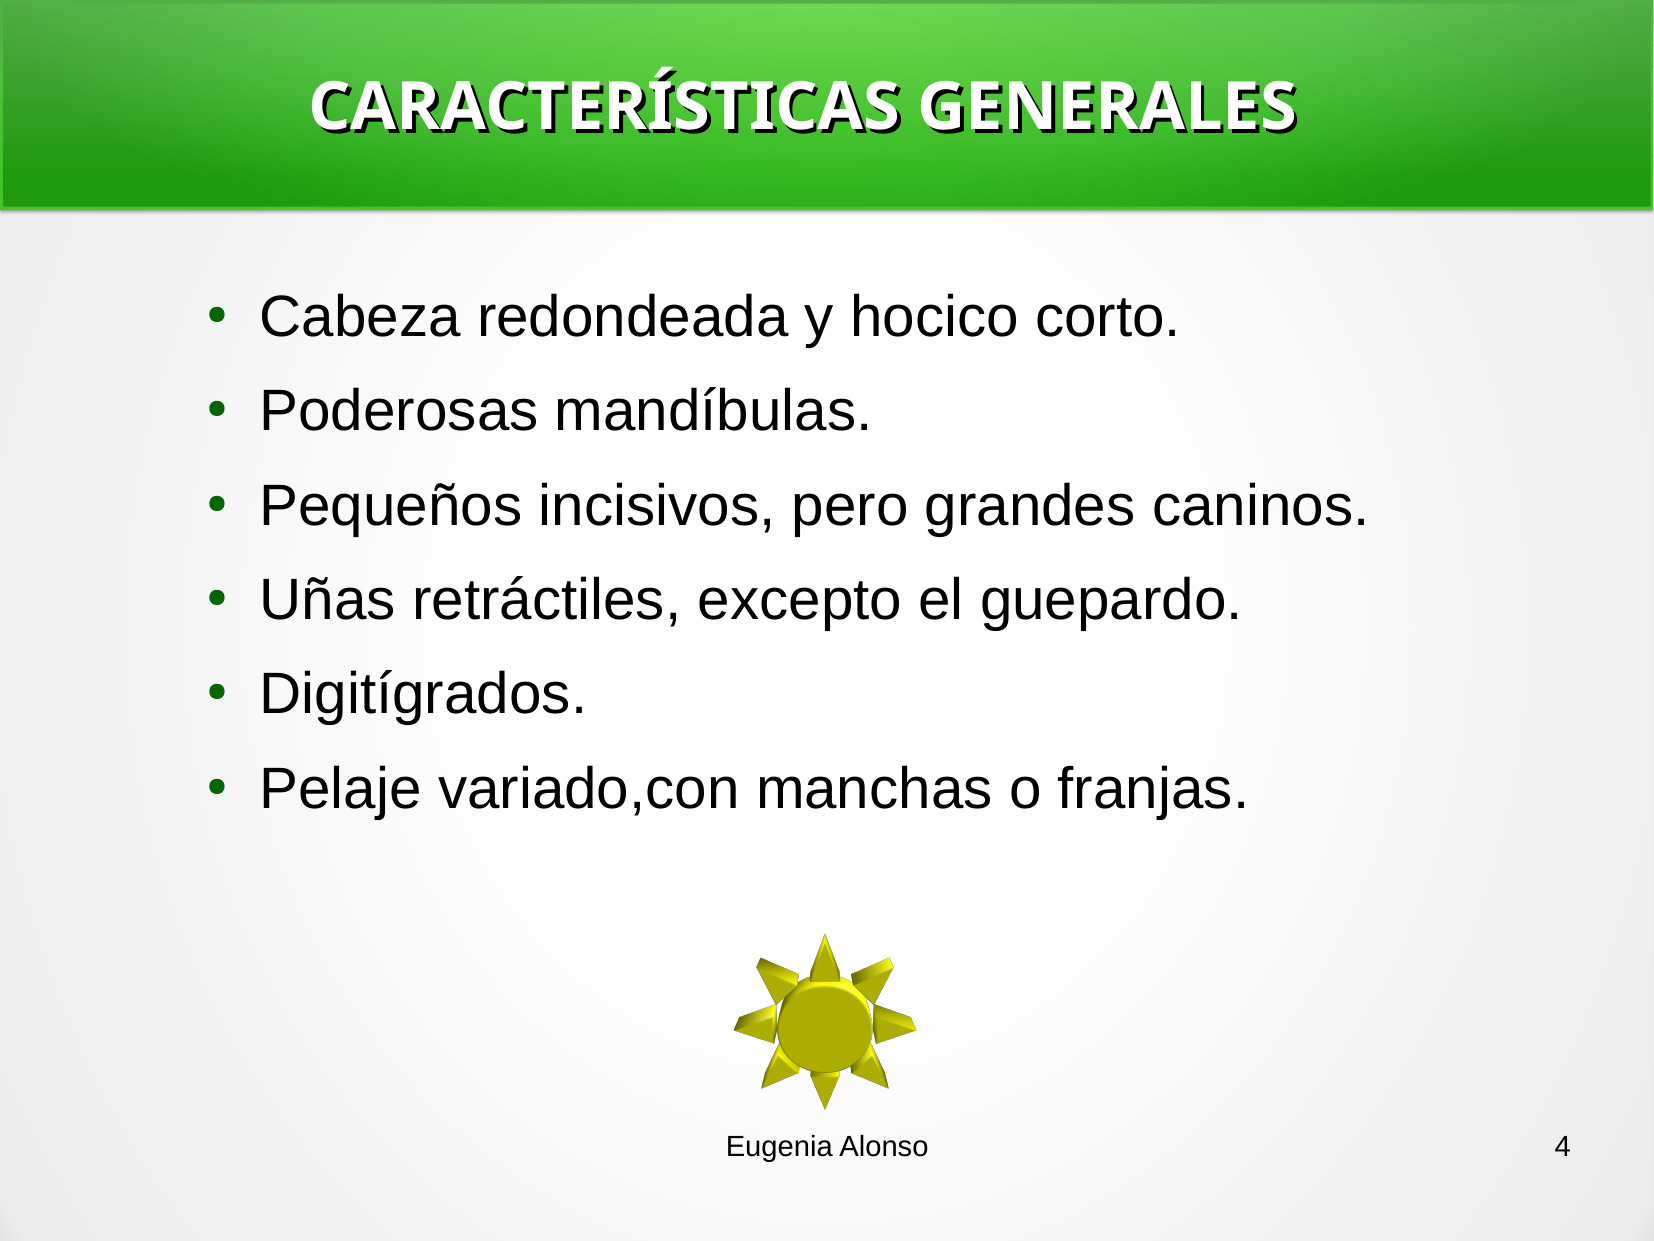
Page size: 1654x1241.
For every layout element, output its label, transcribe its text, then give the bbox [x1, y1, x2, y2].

title CARACTERÍSTICAS GENERALES [59, 0, 1548, 208]
list Cabeza redondeada y hocico corto. Poderosas mandíbulas. Pequeños incisivos, pero grandes caninos. Uñas retráctiles, excepto el guepardo. Digitígrados. Pelaje variado,con manchas o franjas. [188, 283, 1501, 898]
